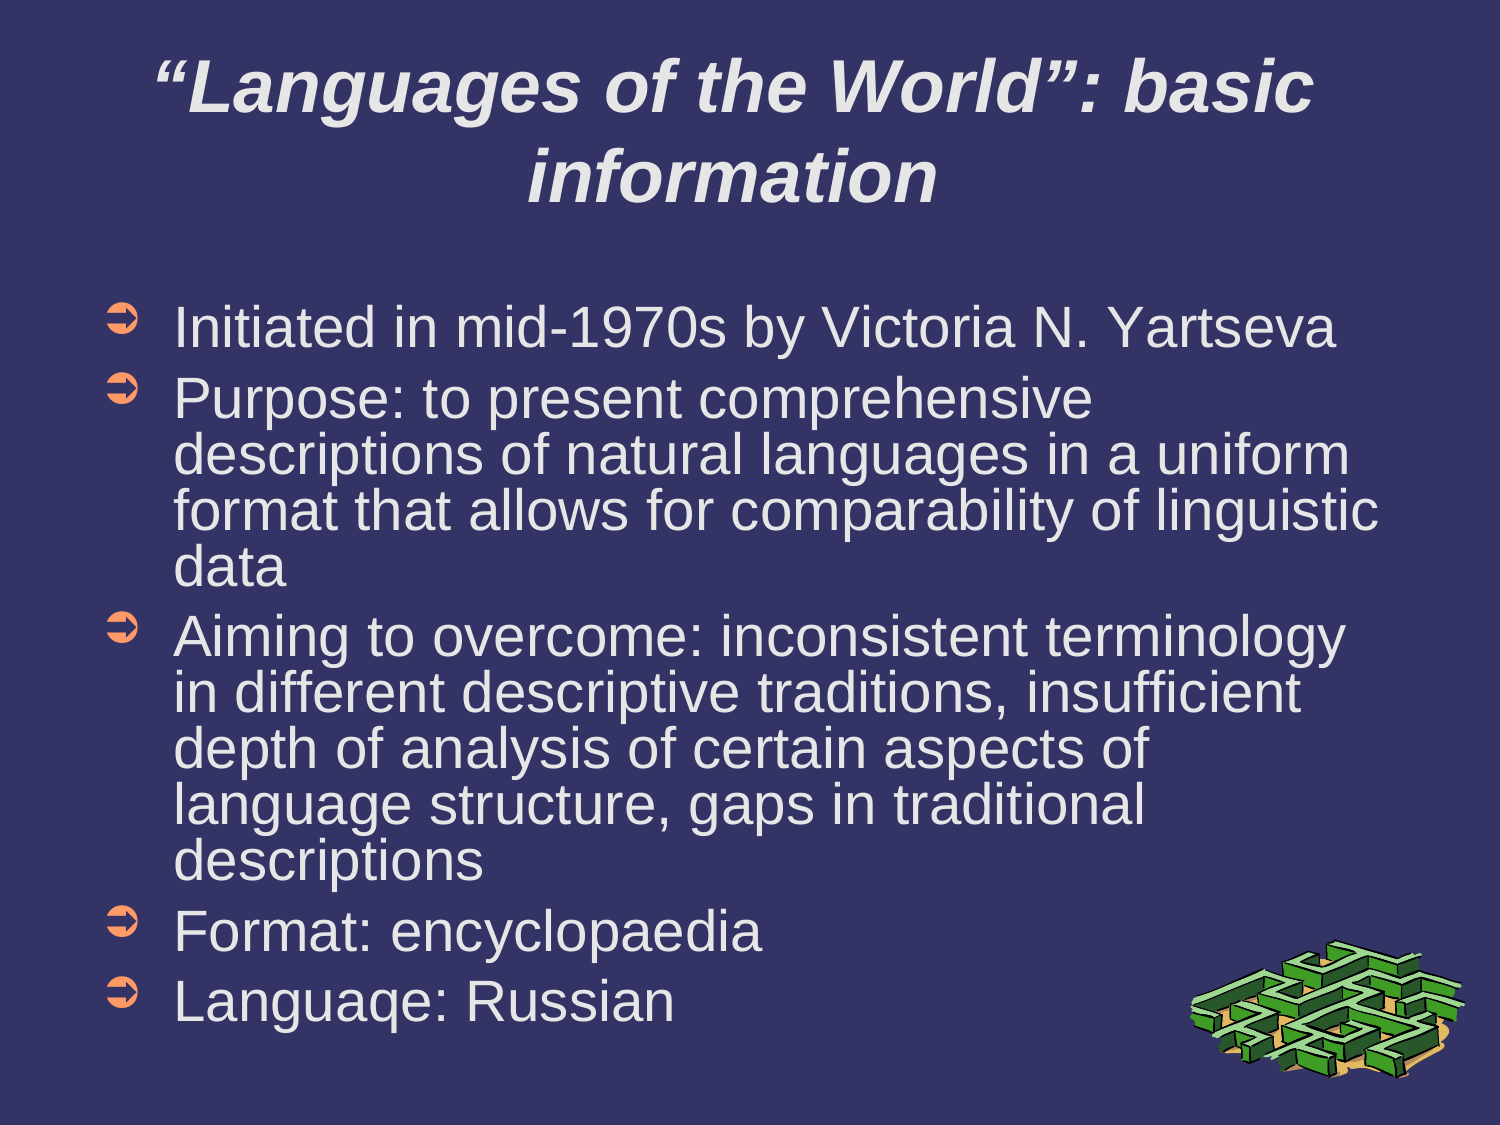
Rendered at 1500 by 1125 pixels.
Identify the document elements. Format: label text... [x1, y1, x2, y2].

title “Languages of the World”: basic information [66, 29, 1342, 225]
list Initiated in mid-1970s by Victoria N. Yartseva Purpose: to present comprehensive descriptions of natural languages in a uniform format that allows for comparability of linguistic data Aiming to overcome: inconsistent terminology in different descriptive traditions, insufficient depth of analysis of certain aspects of language structure, gaps in traditional descriptions Format: encyclopaedia Languaqe: Russian [75, 295, 1418, 980]
